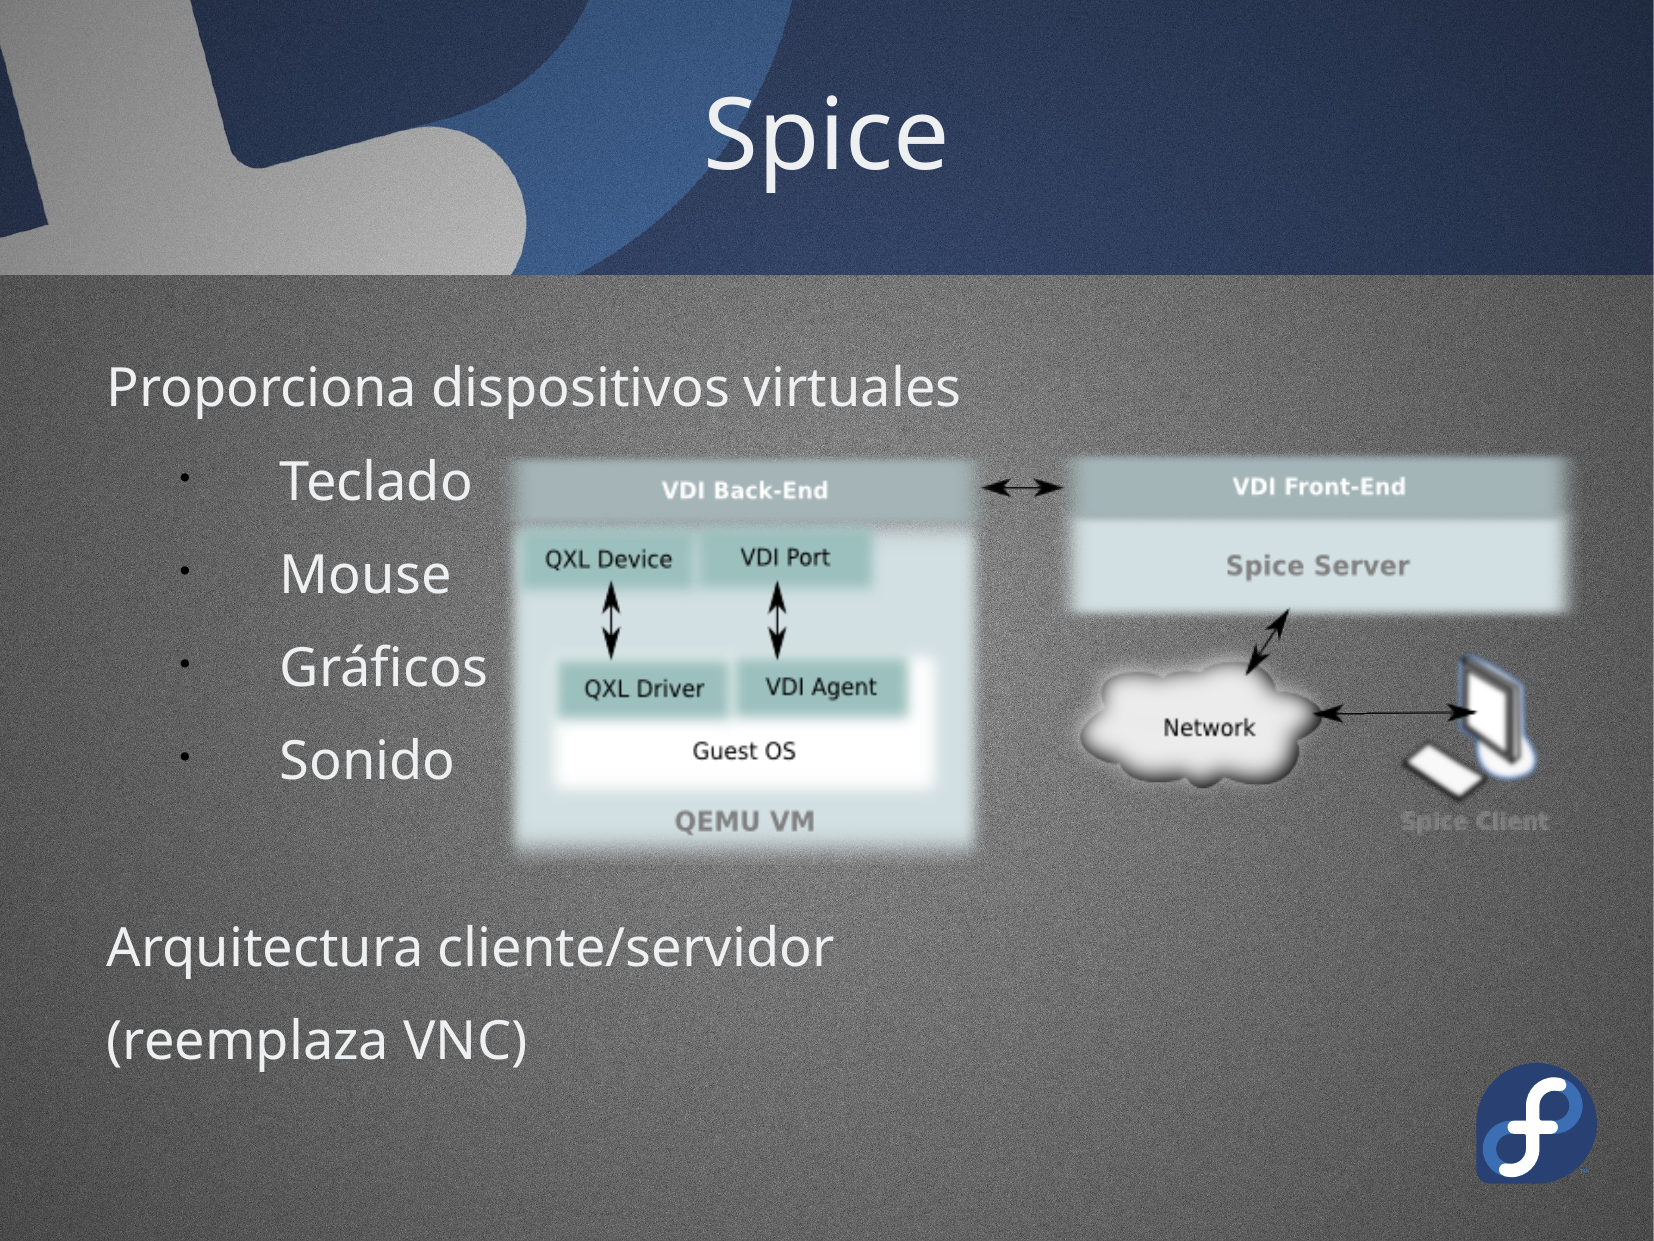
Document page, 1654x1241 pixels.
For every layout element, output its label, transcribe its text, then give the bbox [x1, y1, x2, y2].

text_box Spice [88, 29, 1565, 237]
text_box Proporciona dispositivos virtuales Teclado Mouse Gráficos Sonido Arquitectura cliente/servidor (reemplaza VNC) [88, 354, 1565, 1064]
picture [0, 0, 1654, 1241]
